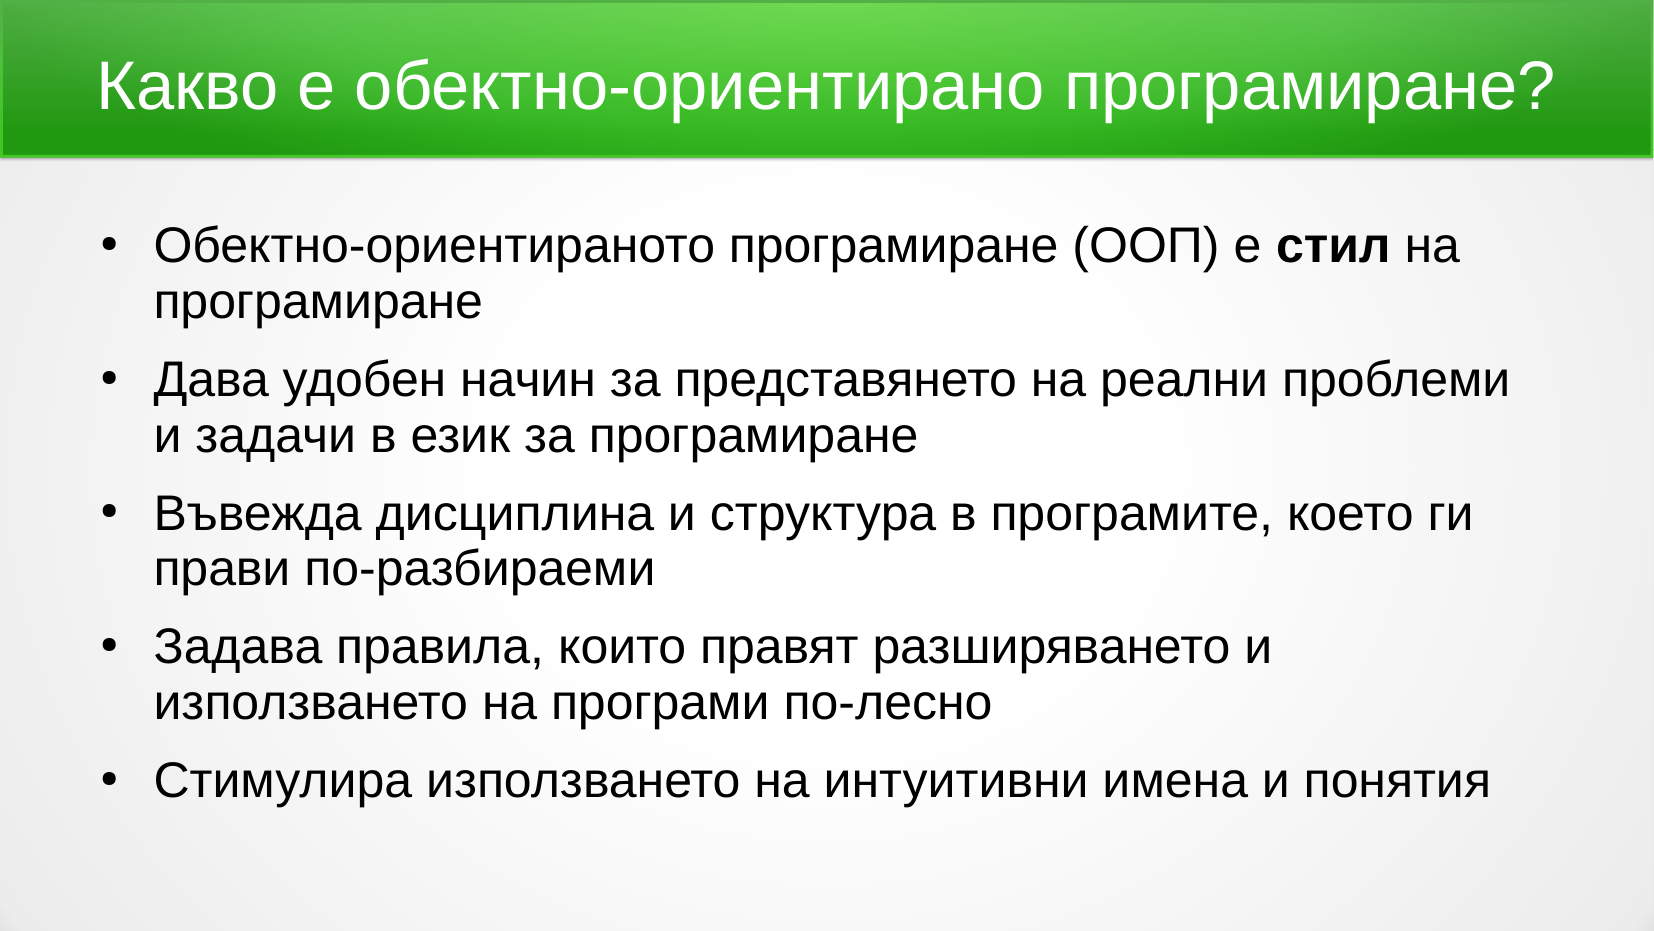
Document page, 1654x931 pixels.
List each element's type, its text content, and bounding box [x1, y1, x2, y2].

list Обектно-ориентираното програмиране (ООП) е стил на програмиране Дава удобен начин за представянето на реални проблеми и задачи в език за програмиране Въвежда дисциплина и структура в програмите, което ги прави по-разбираеми Задава правила, които правят разширяването и използването на програми по-лесно Стимулира използването на интуитивни имена и понятия [82, 217, 1538, 898]
title Какво е обектно-ориентирано програмиране? [82, 37, 1571, 135]
